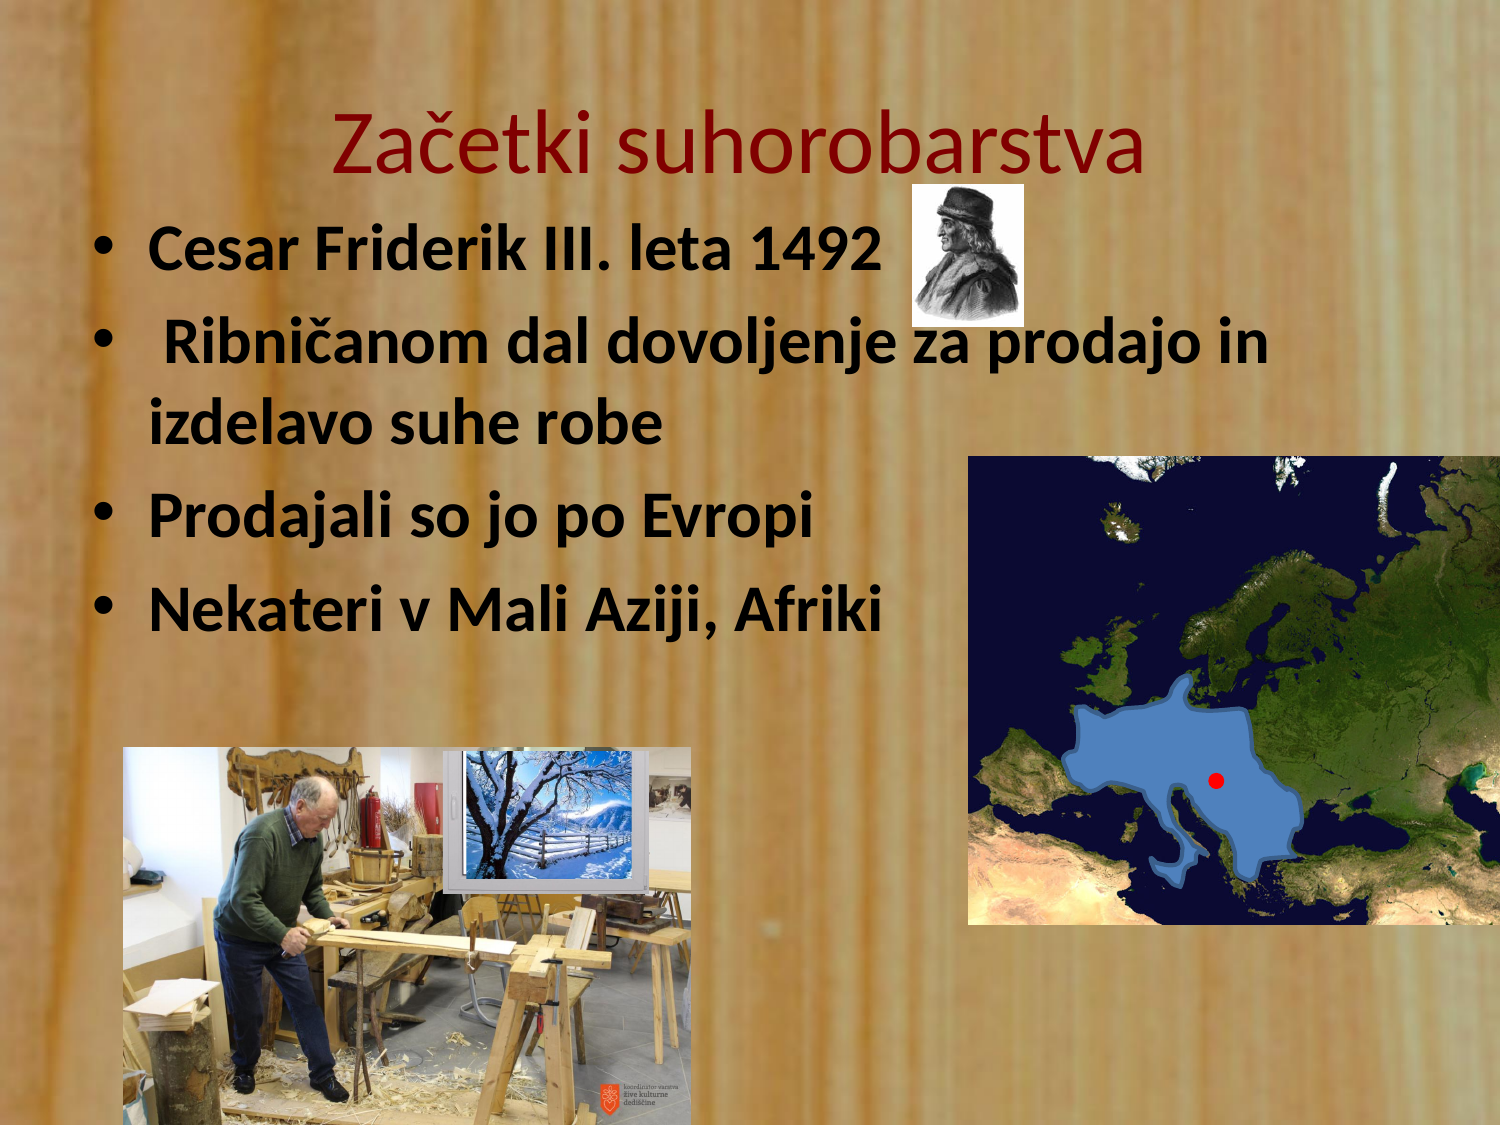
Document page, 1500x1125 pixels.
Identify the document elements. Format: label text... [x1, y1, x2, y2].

title Začetki suhorobarstva [64, 42, 1415, 232]
picture [0, 0, 1500, 1125]
list Cesar Friderik III. leta 1492 Ribničanom dal dovoljenje za prodajo in izdelavo suhe robe Prodajali so jo po Evropi Nekateri v Mali Aziji, Afriki [76, 196, 1427, 1005]
text_box [1063, 675, 1303, 887]
